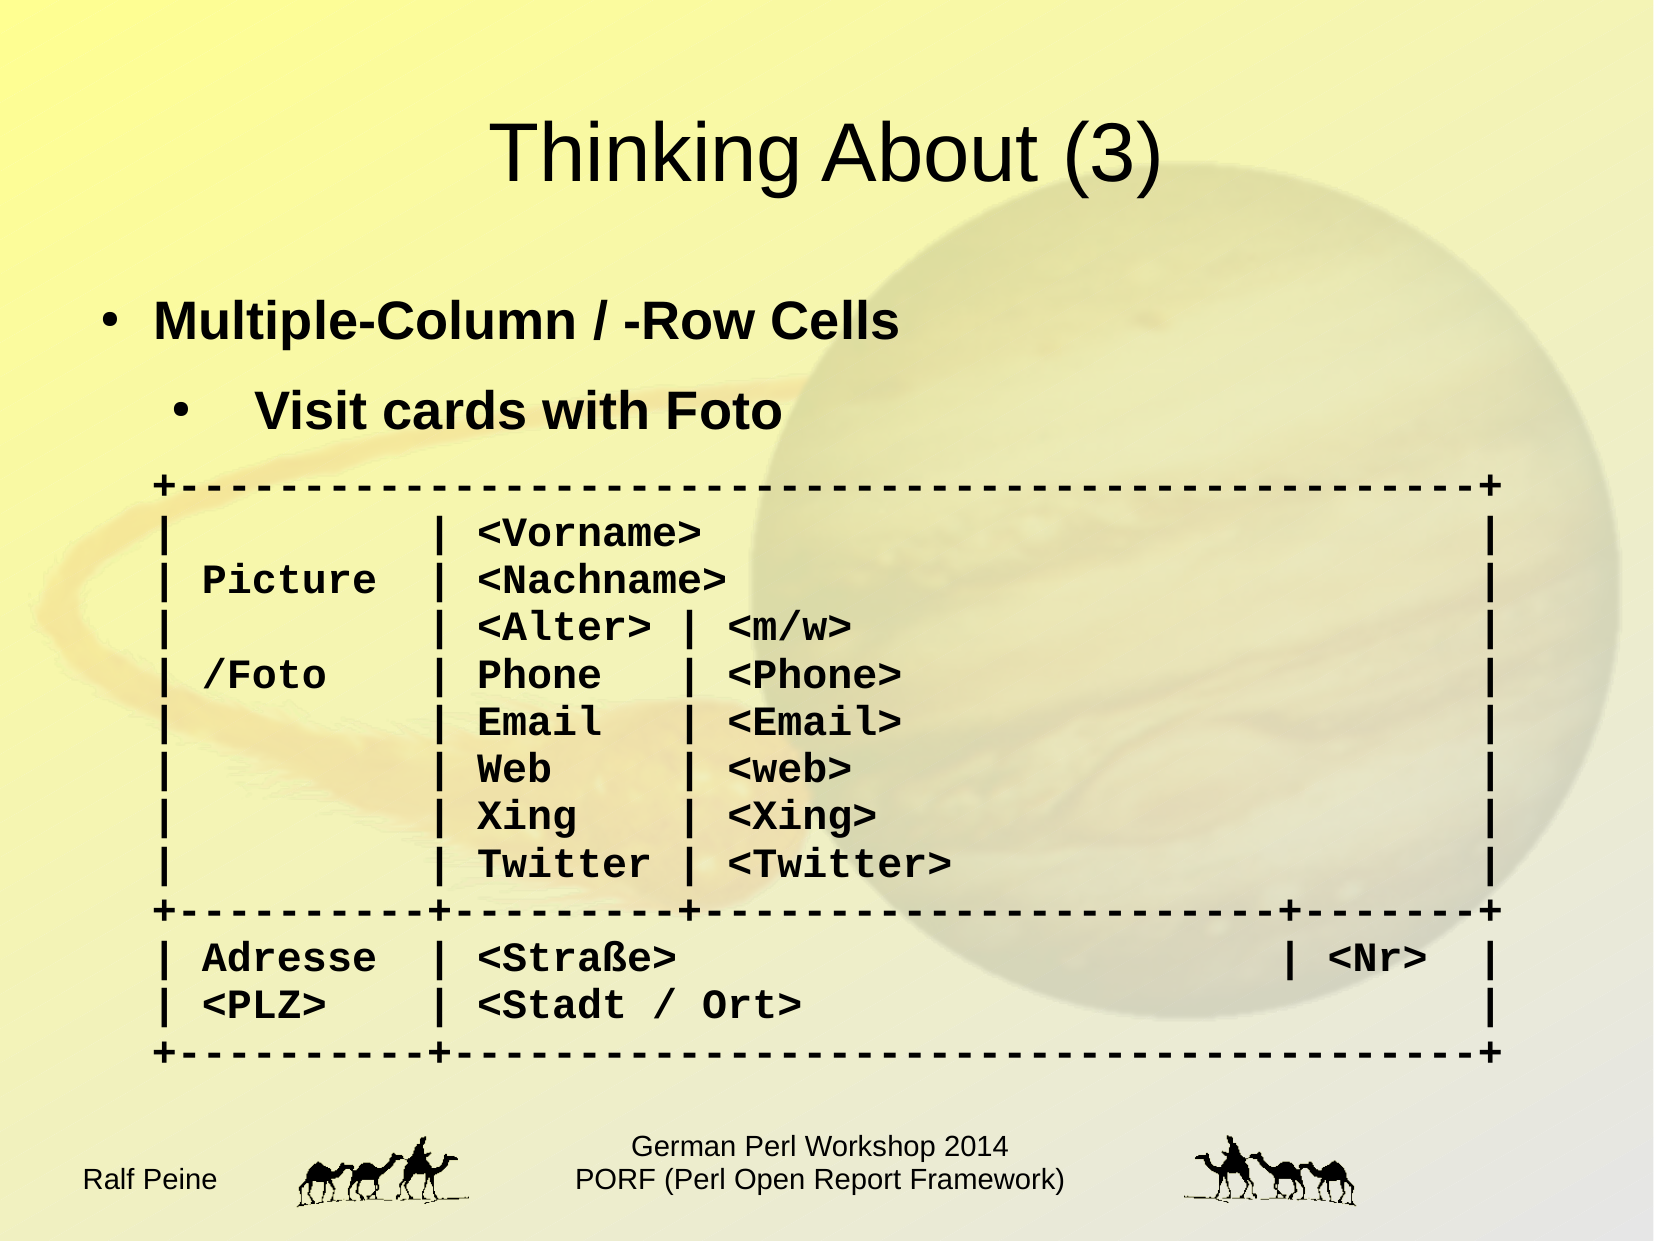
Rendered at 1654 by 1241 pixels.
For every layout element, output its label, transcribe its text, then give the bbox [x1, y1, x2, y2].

picture [1184, 1133, 1362, 1213]
title Thinking About (3) [82, 49, 1571, 257]
picture [291, 1134, 469, 1214]
picture [3, 138, 1654, 1054]
list Multiple-Column / -Row Cells Visit cards with Foto +----------------------------------------------------+ | | <Vorname> | | Picture | <Nachname> | | | <Alter> | <m/w> | | /Foto | Phone | <Phone> | | | Email | <Email> | | | Web | <web> | | | Xing | <Xing> | | | Twitter | <Twitter> |+----------+---------+-----------------------+-------+ | Adresse | <Straße> | <Nr> | | <PLZ> | <Stadt / Ort> | +----------+-----------------------------------------+ [82, 290, 1571, 1109]
